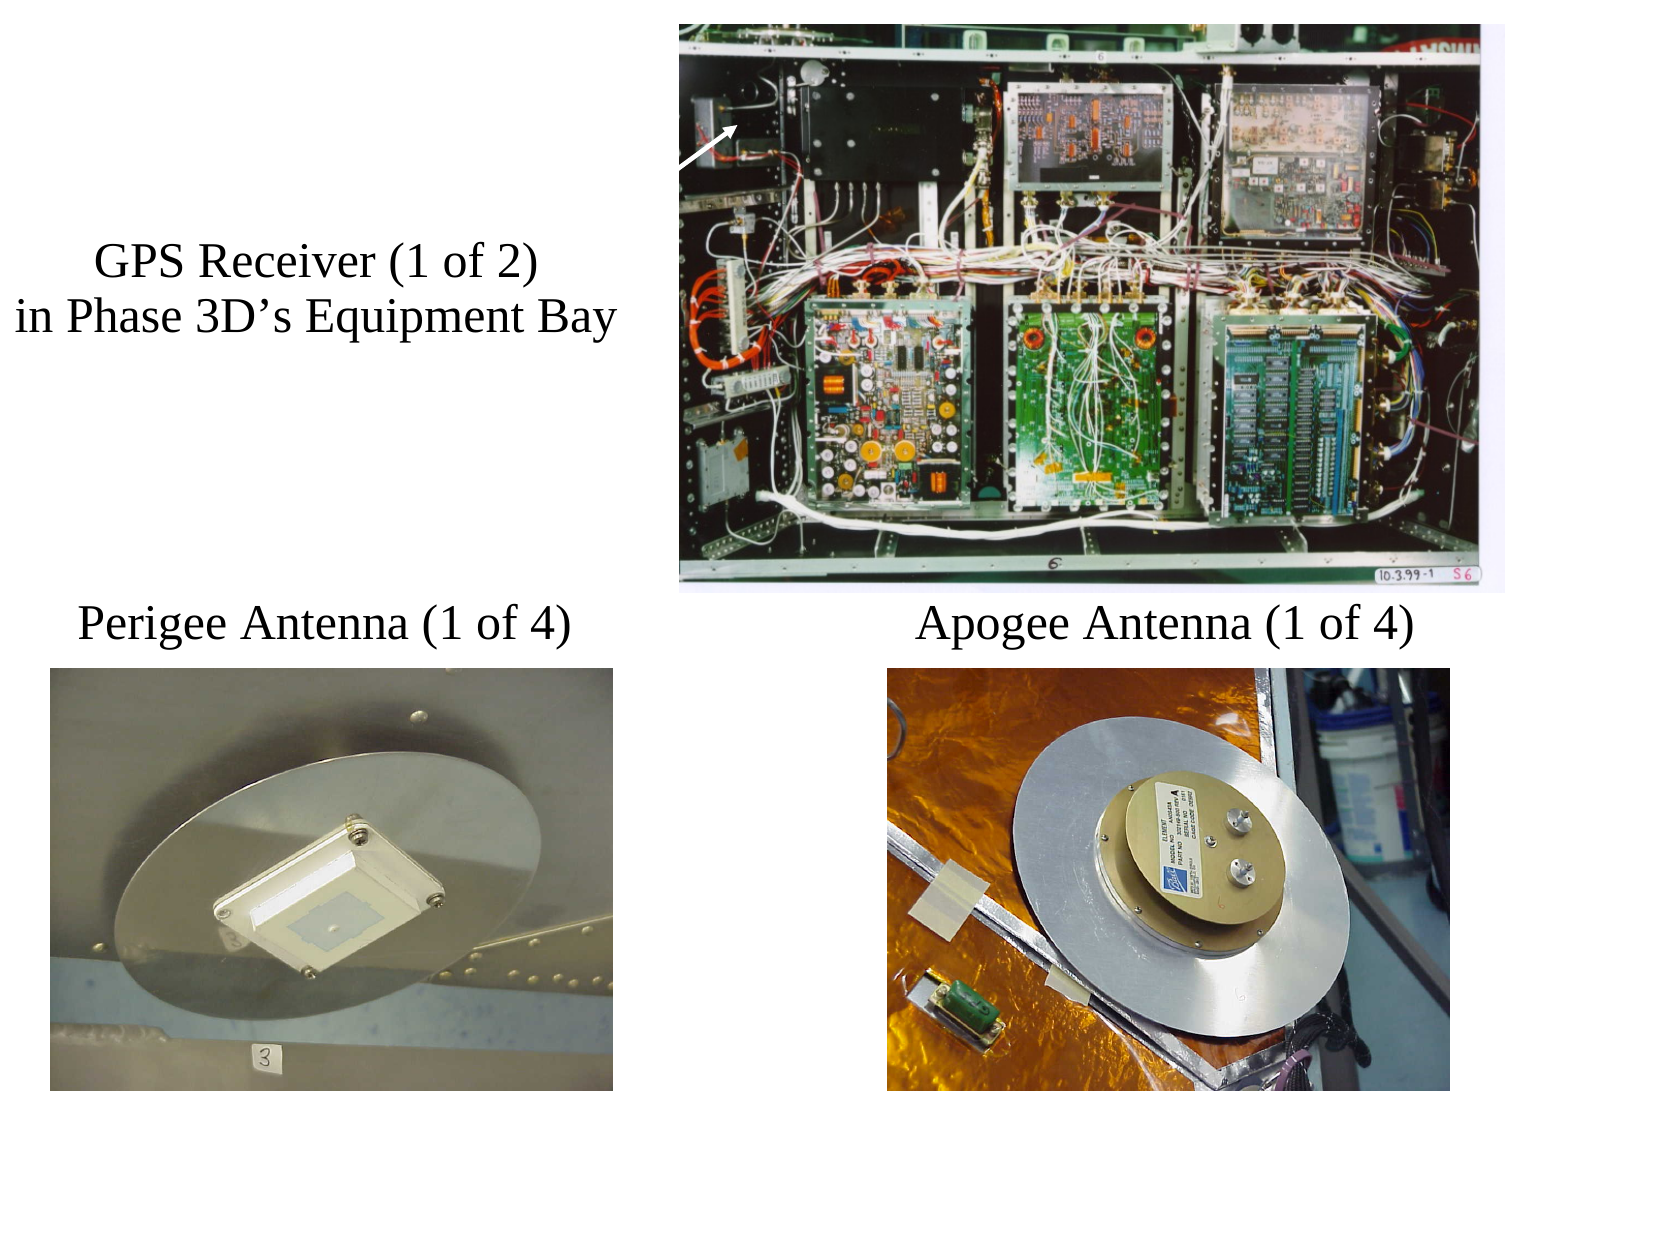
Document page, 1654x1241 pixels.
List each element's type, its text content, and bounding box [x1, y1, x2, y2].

text_box GPS Receiver (1 of 2) in Phase 3D’s Equipment Bay [0, 225, 633, 360]
picture [887, 668, 1450, 1091]
picture [679, 24, 1505, 593]
picture [50, 668, 613, 1091]
text_box Apogee Antenna (1 of 4) [900, 587, 1430, 663]
text_box Perigee Antenna (1 of 4) [62, 587, 587, 663]
